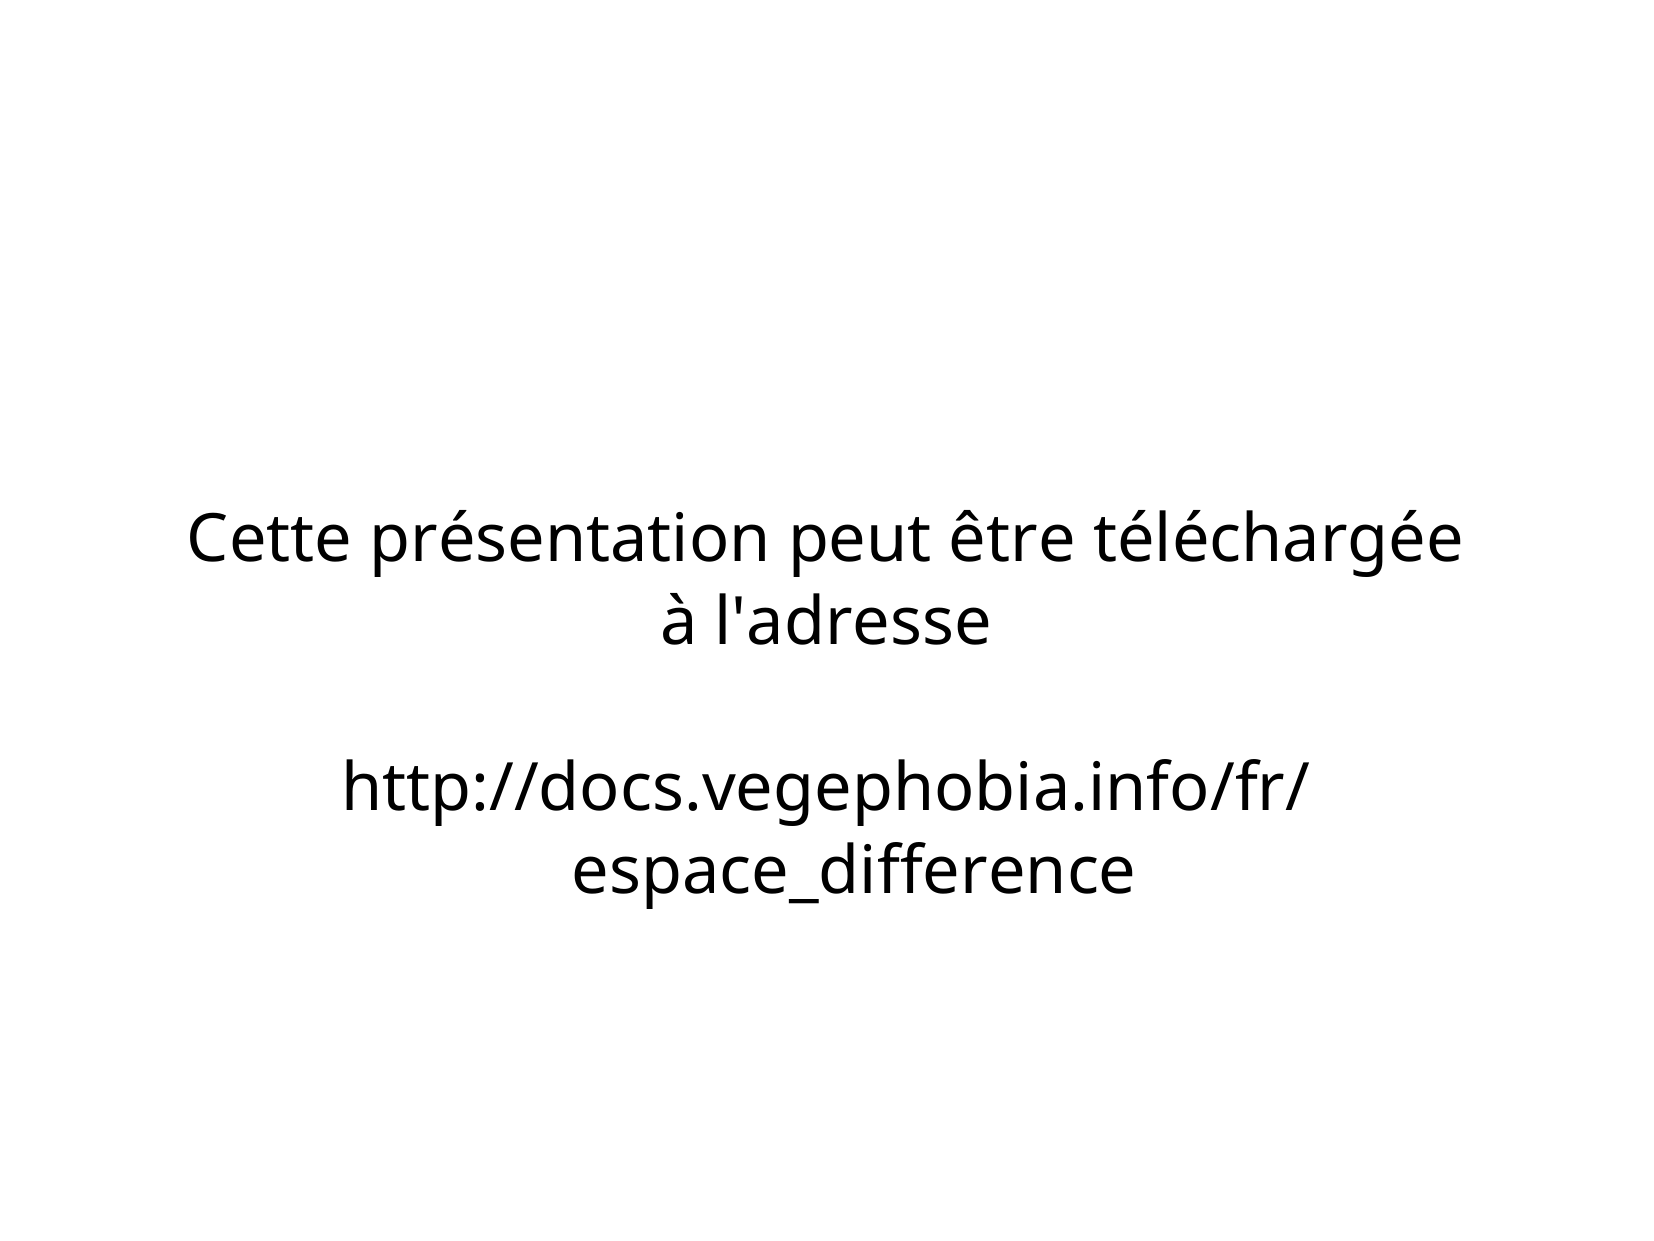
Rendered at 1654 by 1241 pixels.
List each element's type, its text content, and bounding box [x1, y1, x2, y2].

subtitle Cette présentation peut être téléchargée à l'adresse http://docs.vegephobia.info/fr/espace_difference [82, 297, 1571, 1102]
